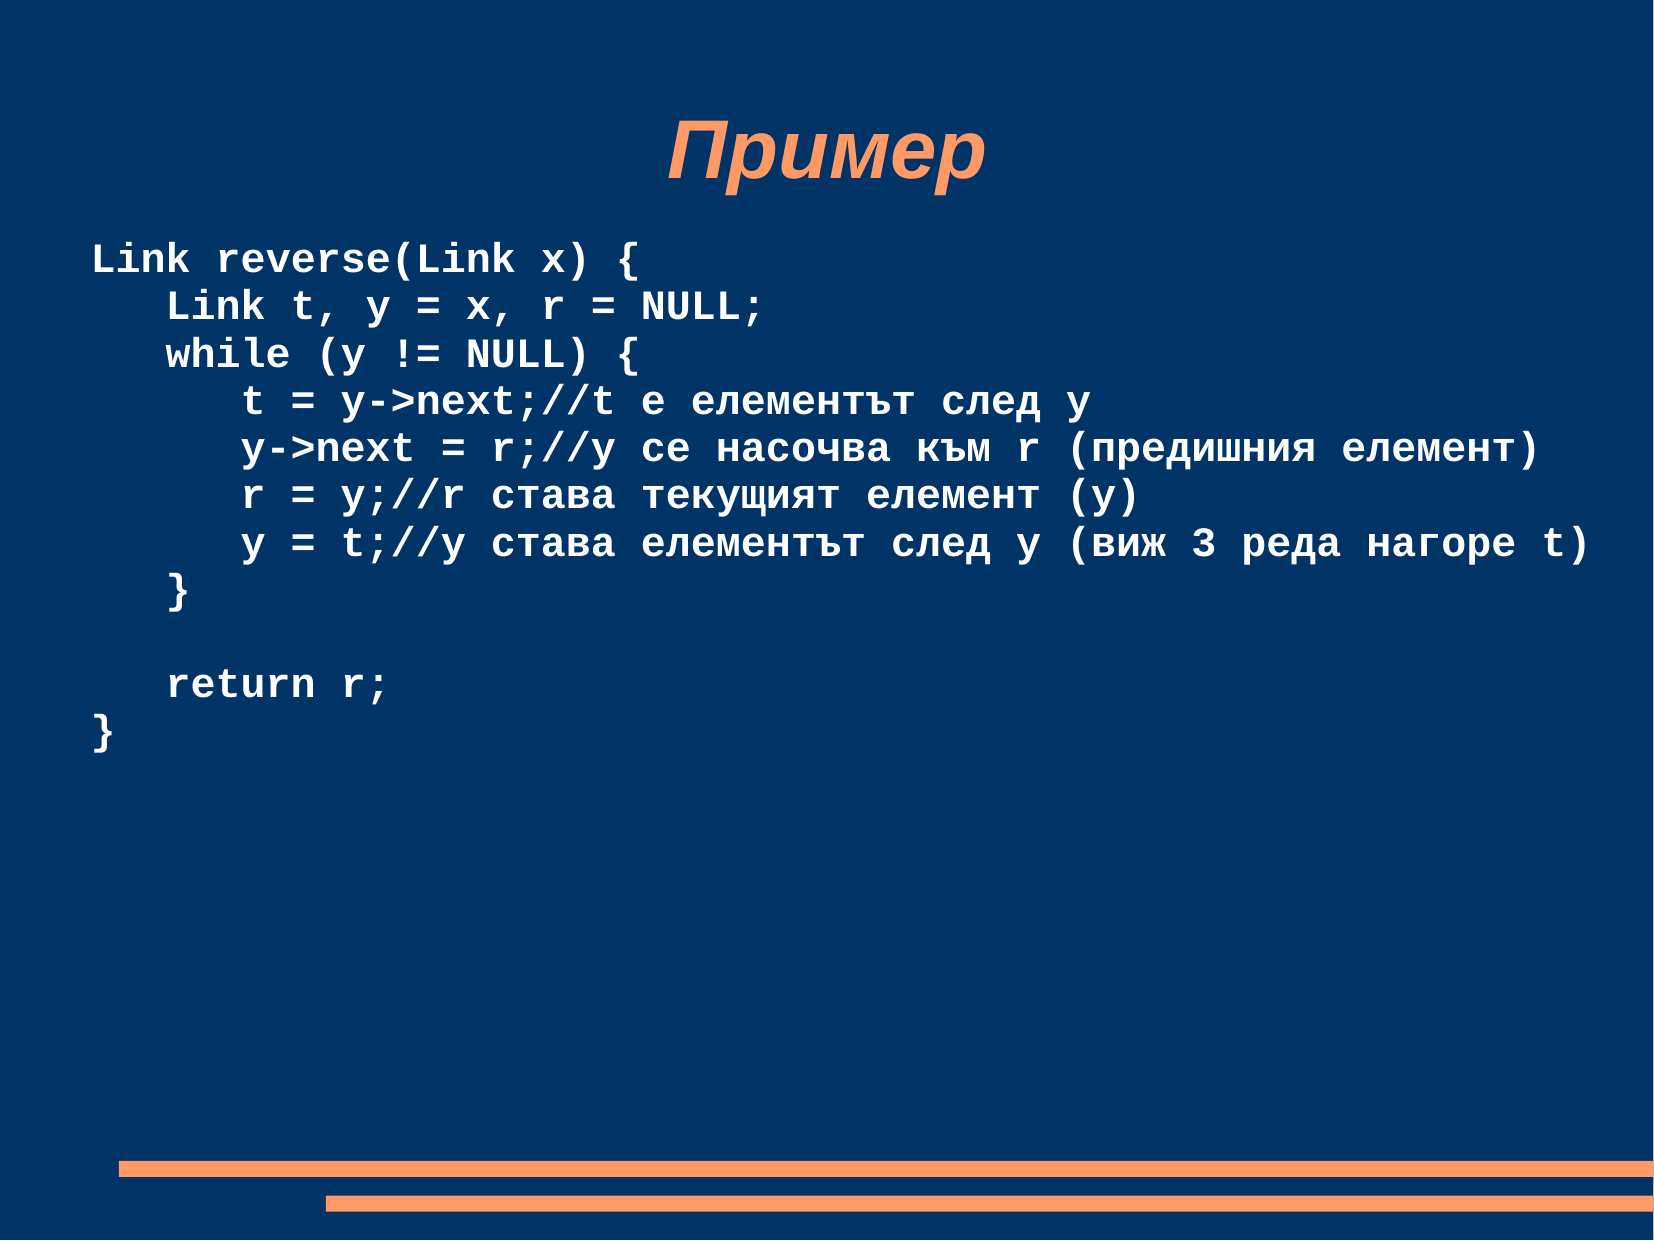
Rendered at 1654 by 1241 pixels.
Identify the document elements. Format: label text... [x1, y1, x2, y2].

text_box Link reverse(Link x) { Link t, y = x, r = NULL; while (y != NULL) { t = y->next;//t е елементът след y y->next = r;//y се насочва към r (предишния елемент) r = y;//r става текущият елемент (y) y = t;//y става елементът след y (виж 3 реда нагоре t) } return r; } [75, 230, 1627, 771]
title Пример [121, 46, 1534, 230]
